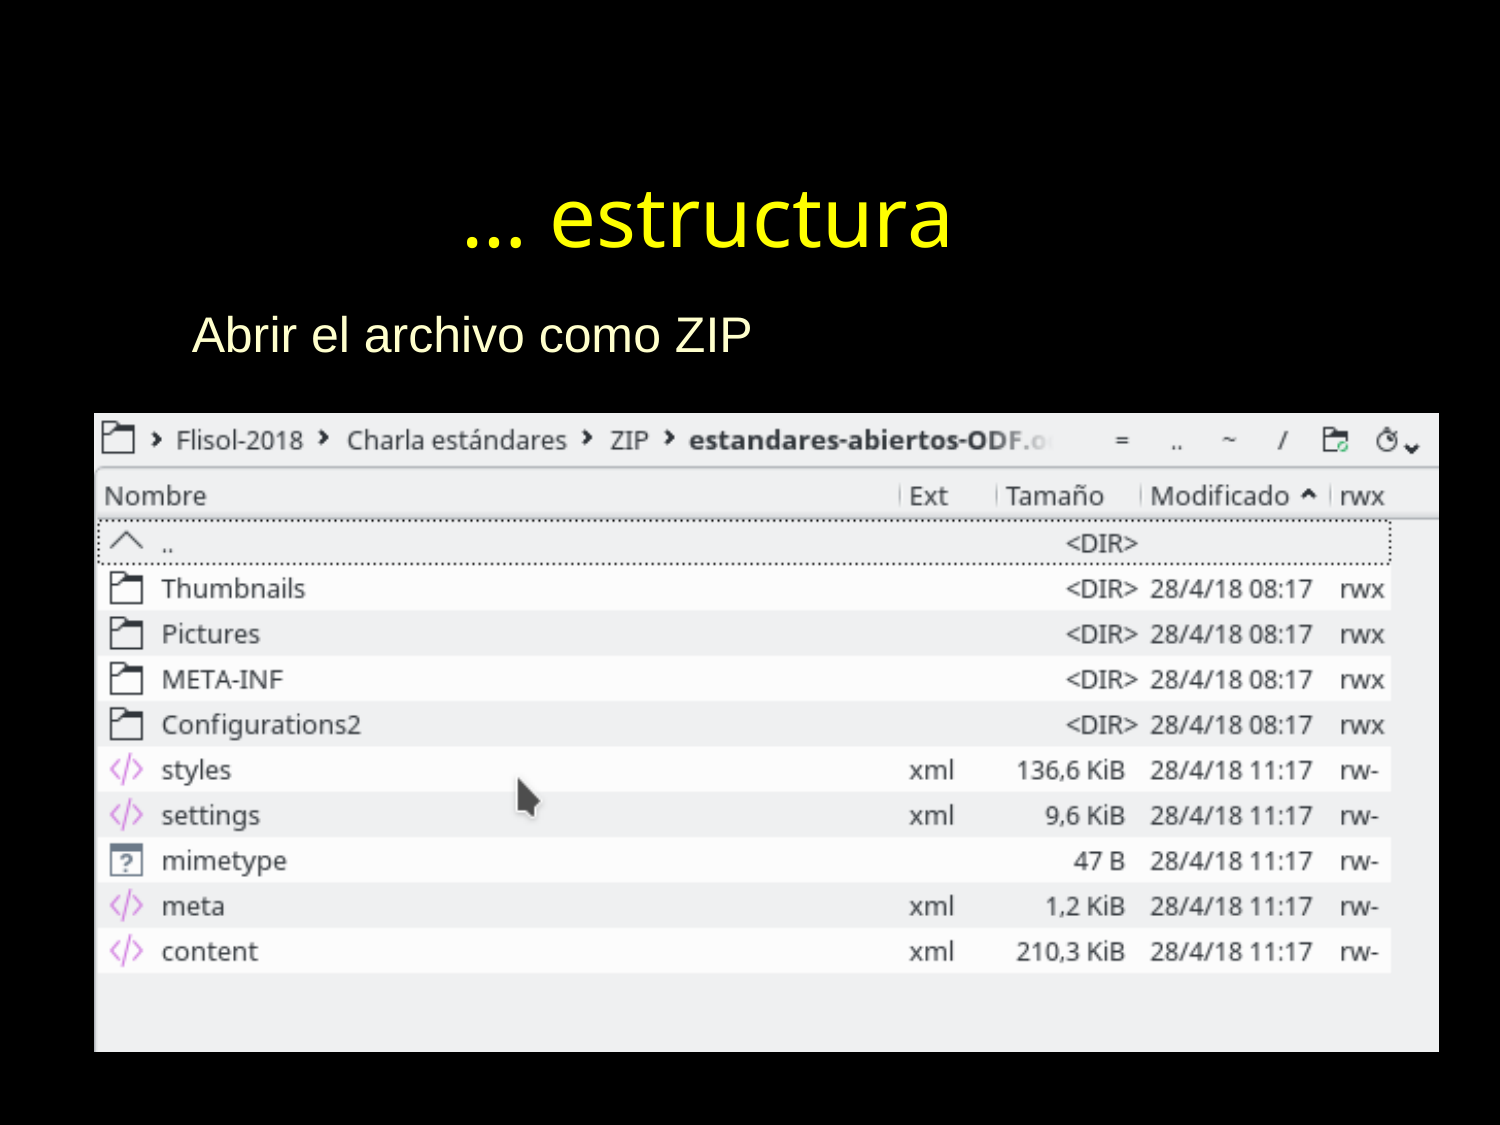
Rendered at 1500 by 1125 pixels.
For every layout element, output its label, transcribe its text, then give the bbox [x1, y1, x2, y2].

text_box Abrir el archivo como ZIP [177, 295, 1016, 431]
picture [94, 413, 1439, 1052]
title … estructura [70, 84, 1346, 272]
